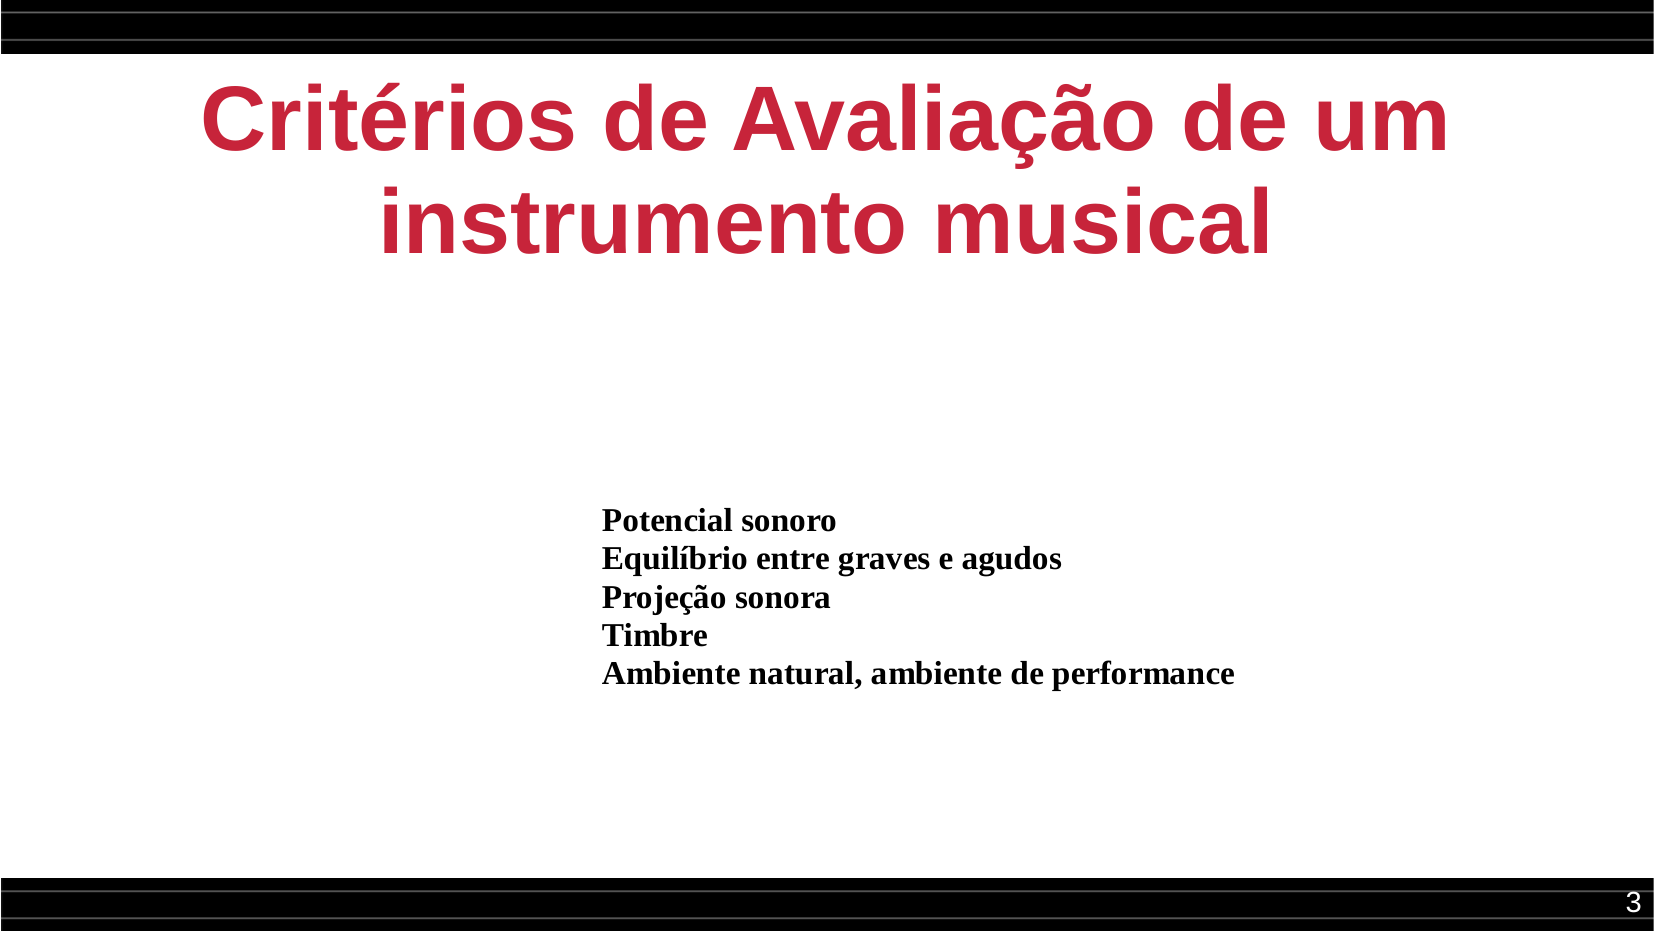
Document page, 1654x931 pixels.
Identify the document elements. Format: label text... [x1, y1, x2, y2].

picture [1, 878, 1654, 931]
chart [334, 382, 1339, 751]
title Critérios de Avaliação de um instrumento musical [82, 67, 1571, 273]
picture [1, 0, 1654, 54]
